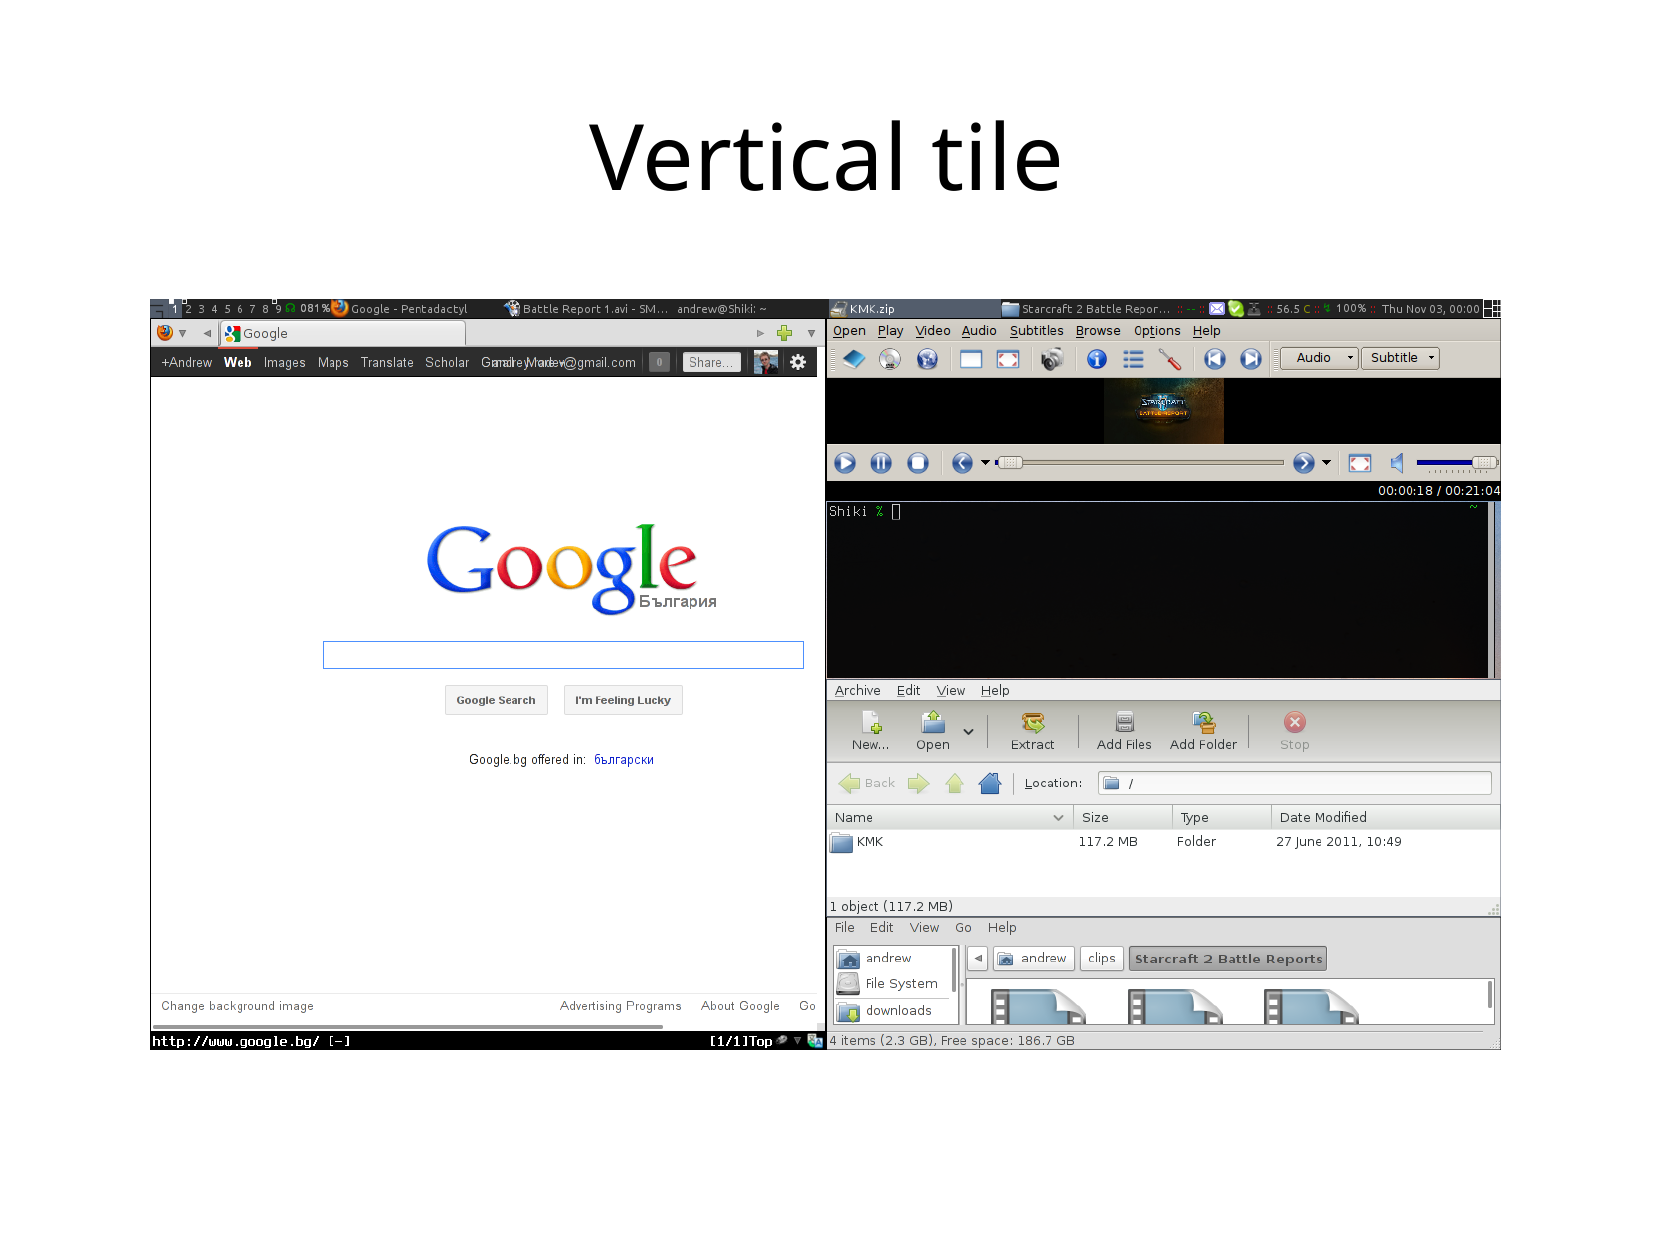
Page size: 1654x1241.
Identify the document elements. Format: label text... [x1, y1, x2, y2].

title Vertical tile [0, 0, 1654, 311]
picture [150, 299, 1501, 1051]
